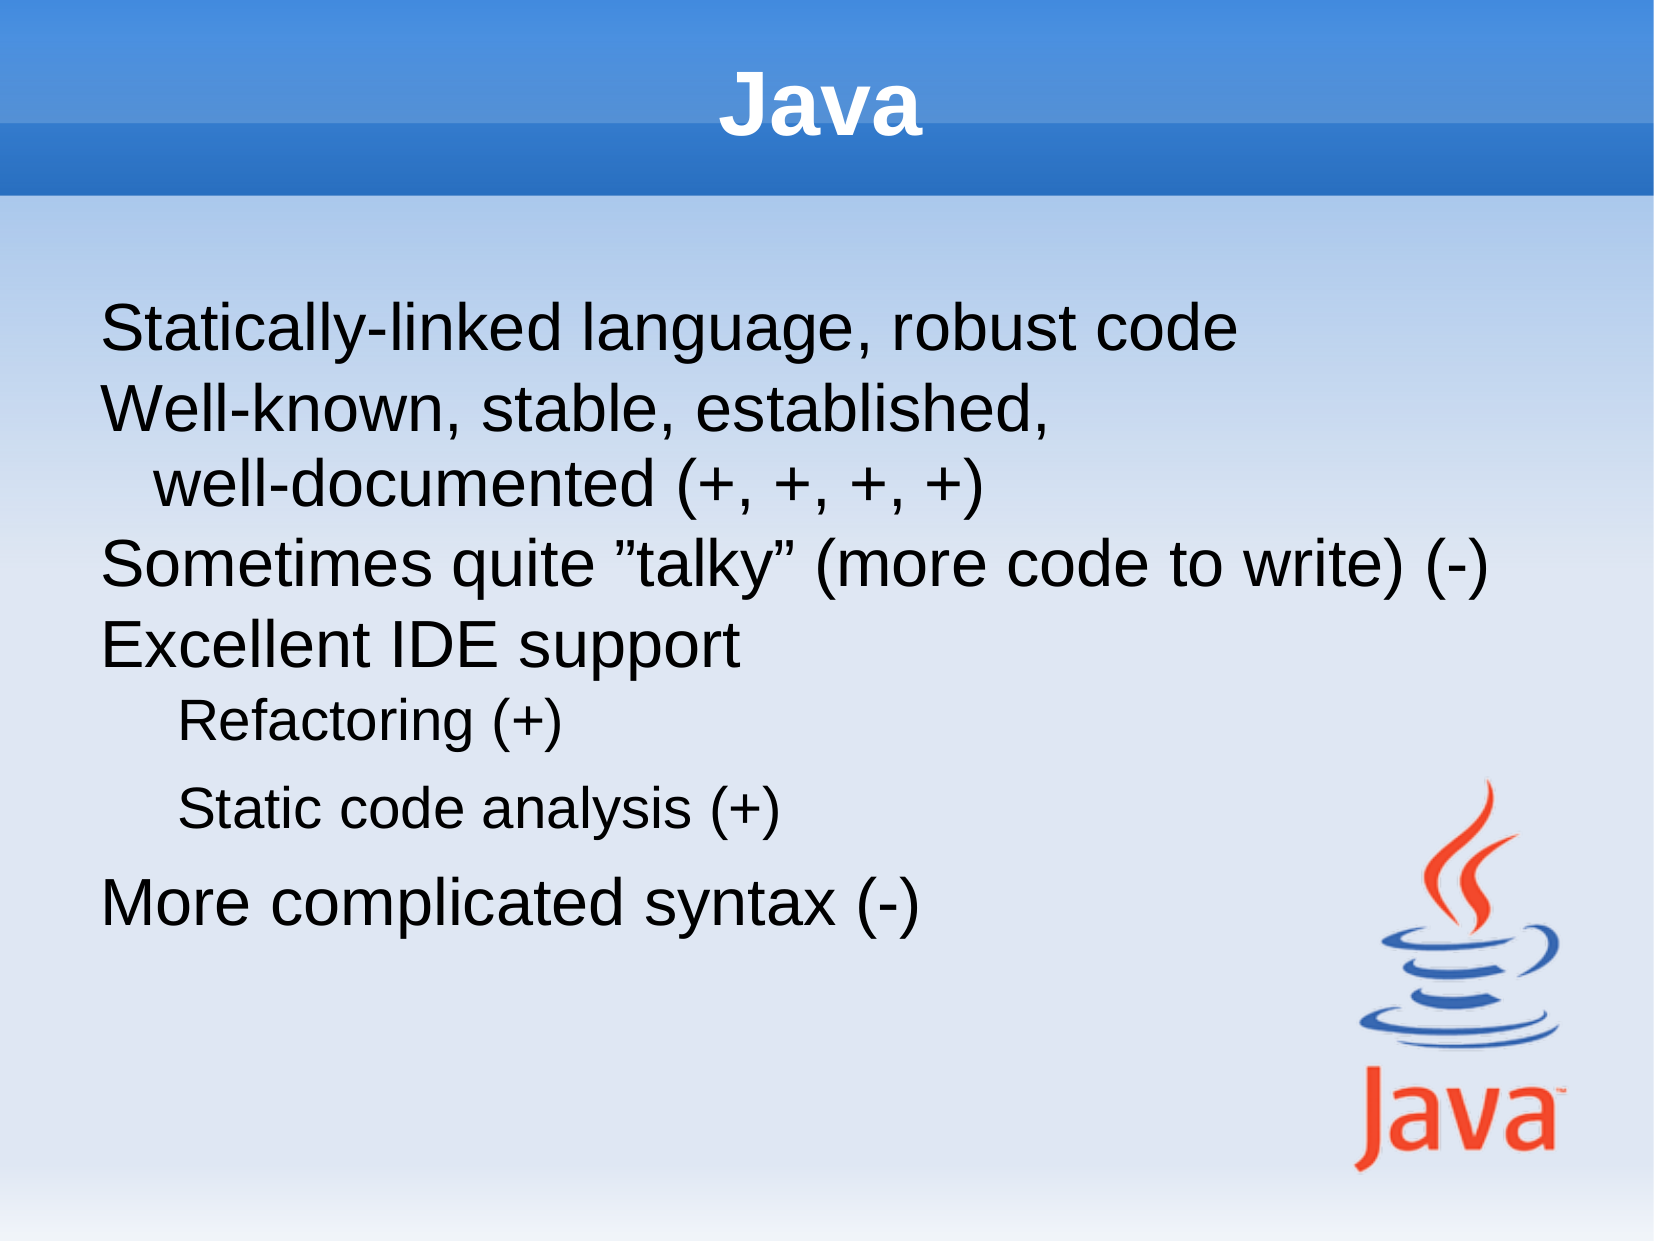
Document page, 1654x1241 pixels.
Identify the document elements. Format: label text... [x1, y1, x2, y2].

picture [0, 0, 1654, 1241]
list Statically-linked language, robust code Well-known, stable, established, well-documented (+, +, +, +) Sometimes quite ”talky” (more code to write) (-) Excellent IDE support Refactoring (+) Static code analysis (+) More complicated syntax (-) [82, 290, 1571, 1094]
title Java [76, 0, 1565, 208]
